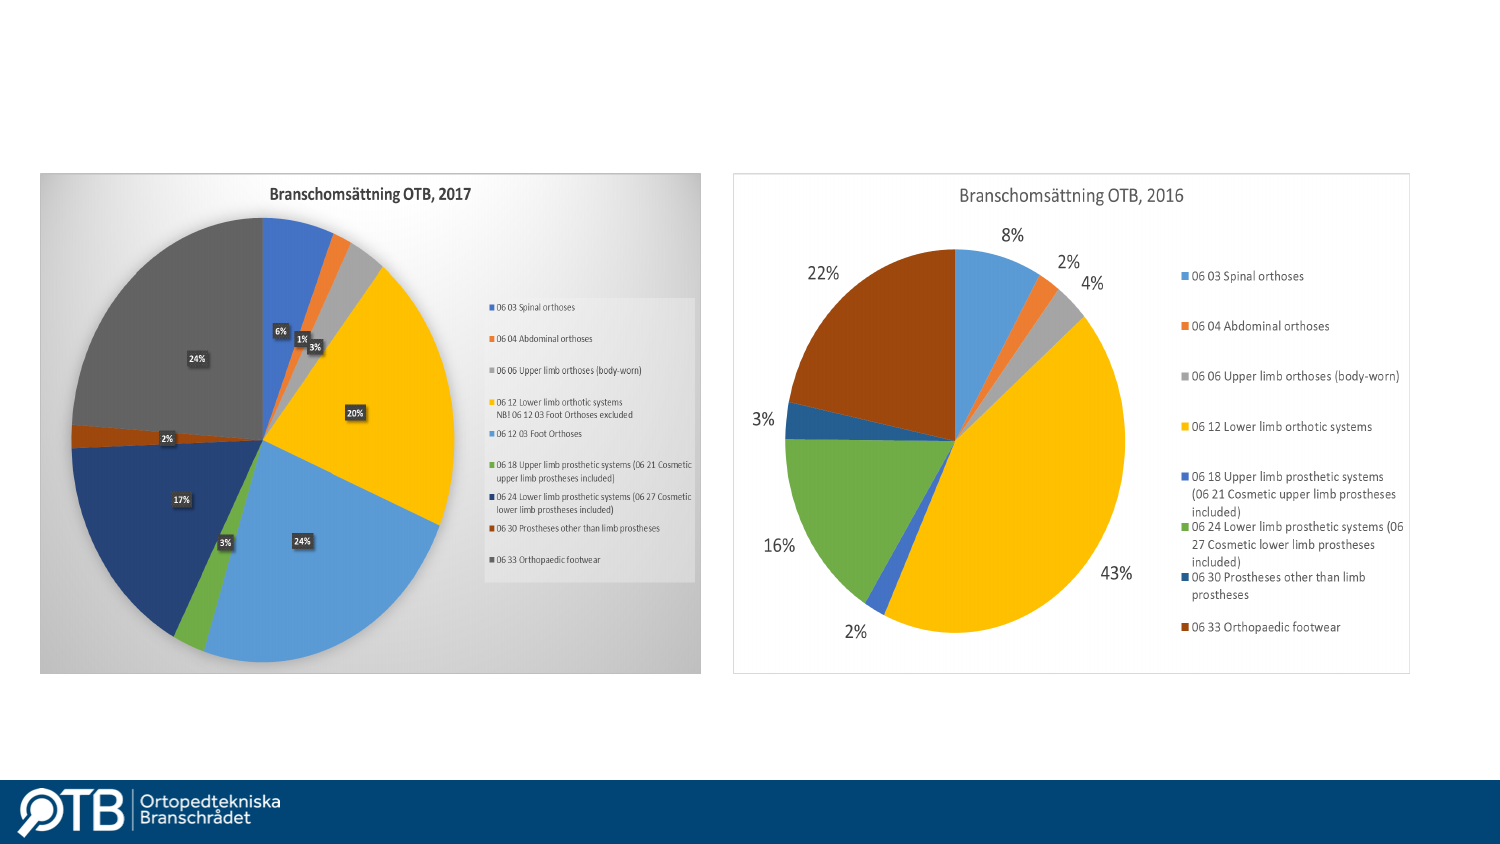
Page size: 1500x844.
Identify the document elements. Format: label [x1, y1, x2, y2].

picture [40, 173, 701, 674]
picture [733, 173, 1410, 674]
